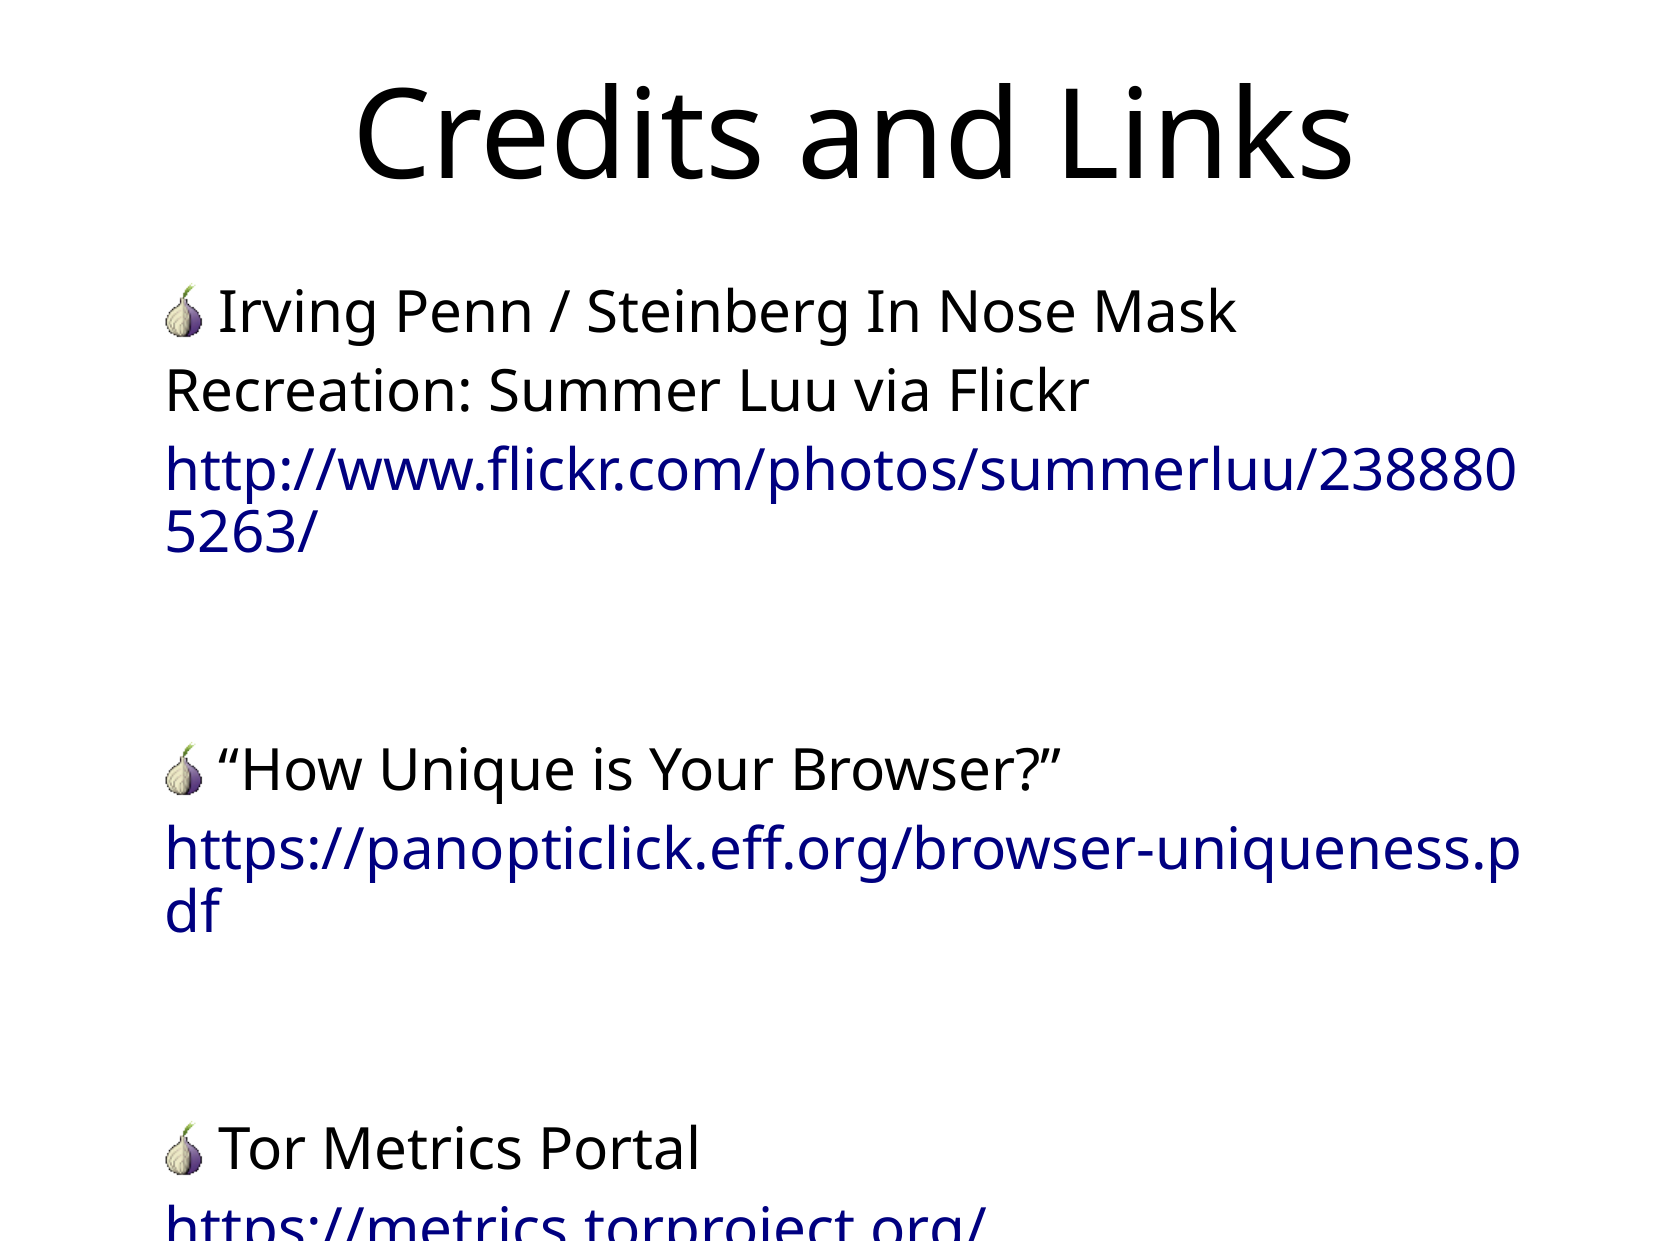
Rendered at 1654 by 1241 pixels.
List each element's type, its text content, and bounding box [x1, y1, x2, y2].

picture [164, 1118, 204, 1177]
text_box Irving Penn / Steinberg In Nose Mask Recreation: Summer Luu via Flickr http://www.flickr.com/photos/summerluu/2388805263/ “How Unique is Your Browser?” https://panopticlick.eff.org/browser-uniqueness.pdf Tor Metrics Portal https://metrics.torproject.org/ [150, 262, 1538, 874]
text_box Credits and Links [337, 37, 1337, 195]
